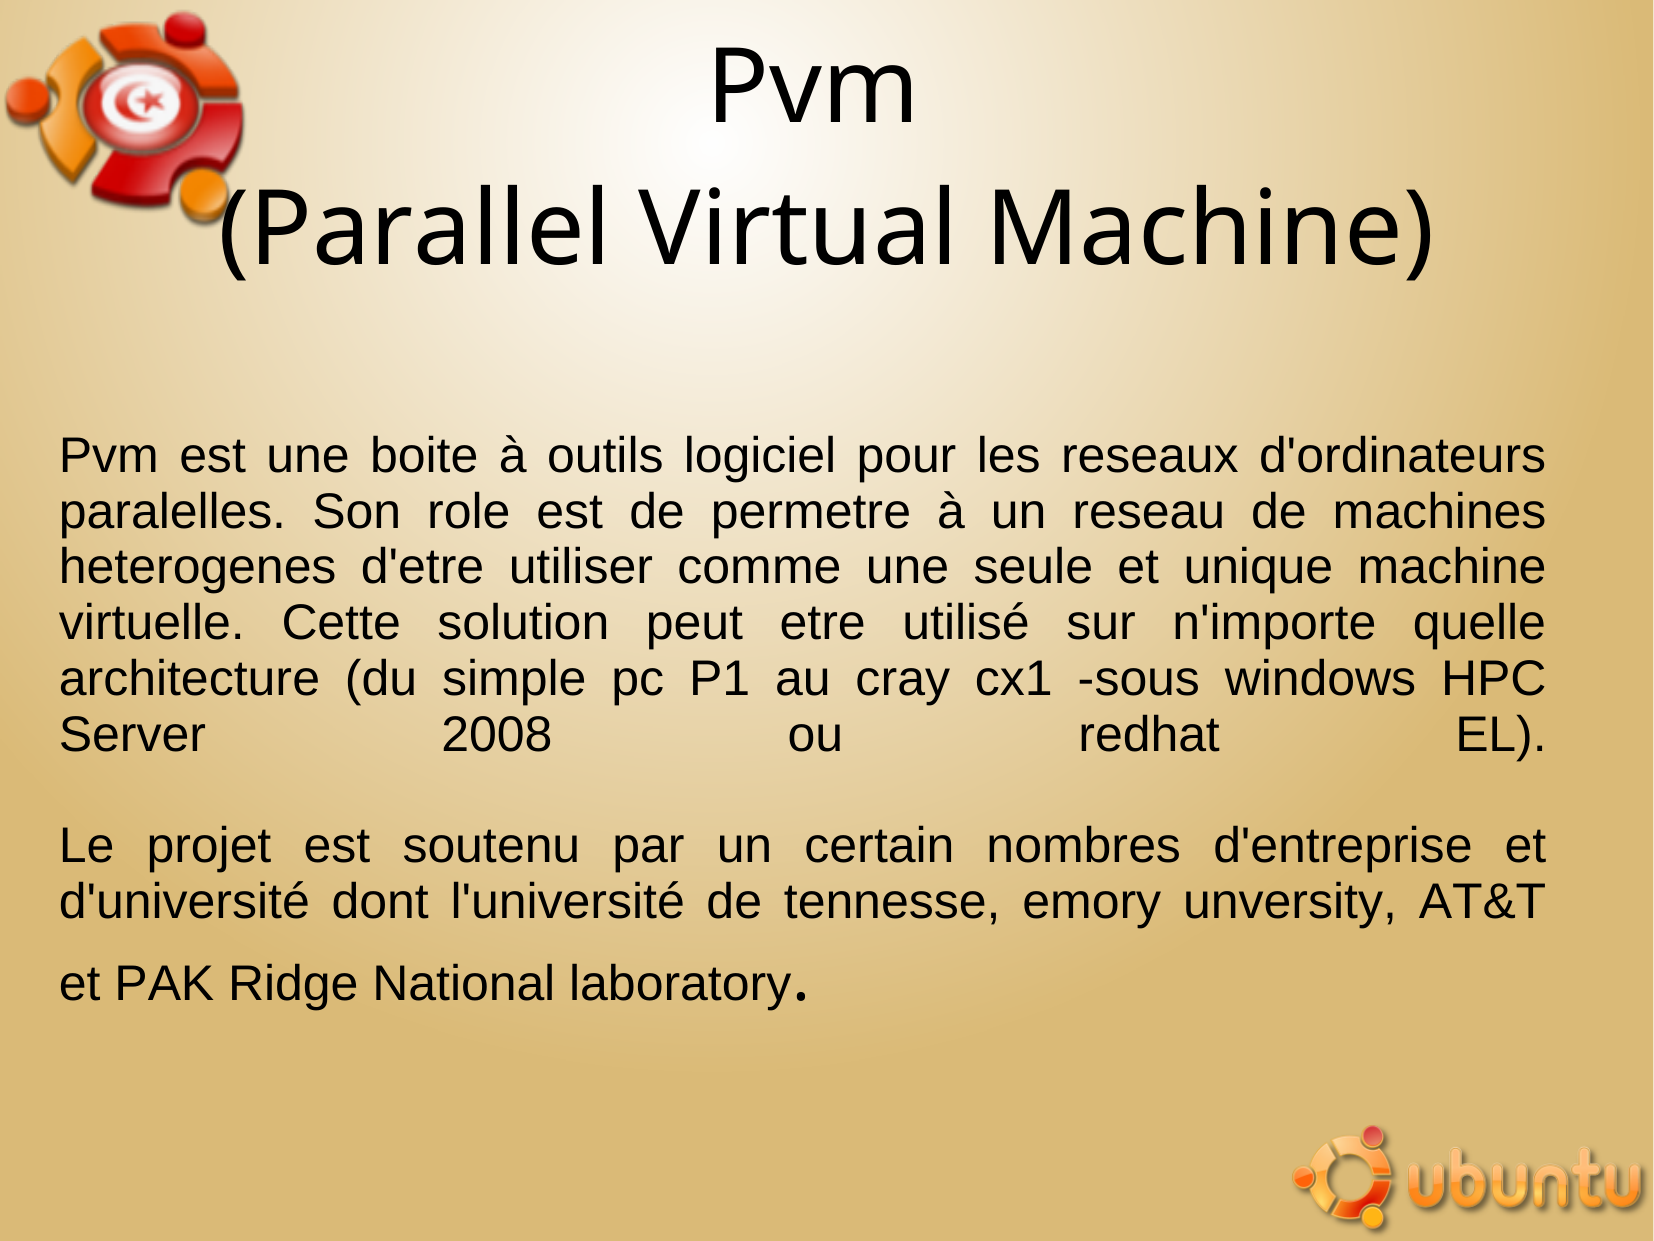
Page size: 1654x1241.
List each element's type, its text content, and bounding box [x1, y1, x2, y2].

picture [0, 0, 1654, 1241]
title Pvm est une boite à outils logiciel pour les reseaux d'ordinateurs paralelles. Son role est de permetre à un reseau de machines heterogenes d'etre utiliser comme une seule et unique machine virtuelle. Cette solution peut etre utilisé sur n'importe quelle architecture (du simple pc P1 au cray cx1 -sous windows HPC Server 2008 ou redhat EL). Le projet est soutenu par un certain nombres d'entreprise et d'université dont l'université de tennesse, emory unversity, AT&T et PAK Ridge National laboratory. [59, 324, 1548, 1123]
title Pvm (Parallel Virtual Machine) [82, 49, 1571, 257]
